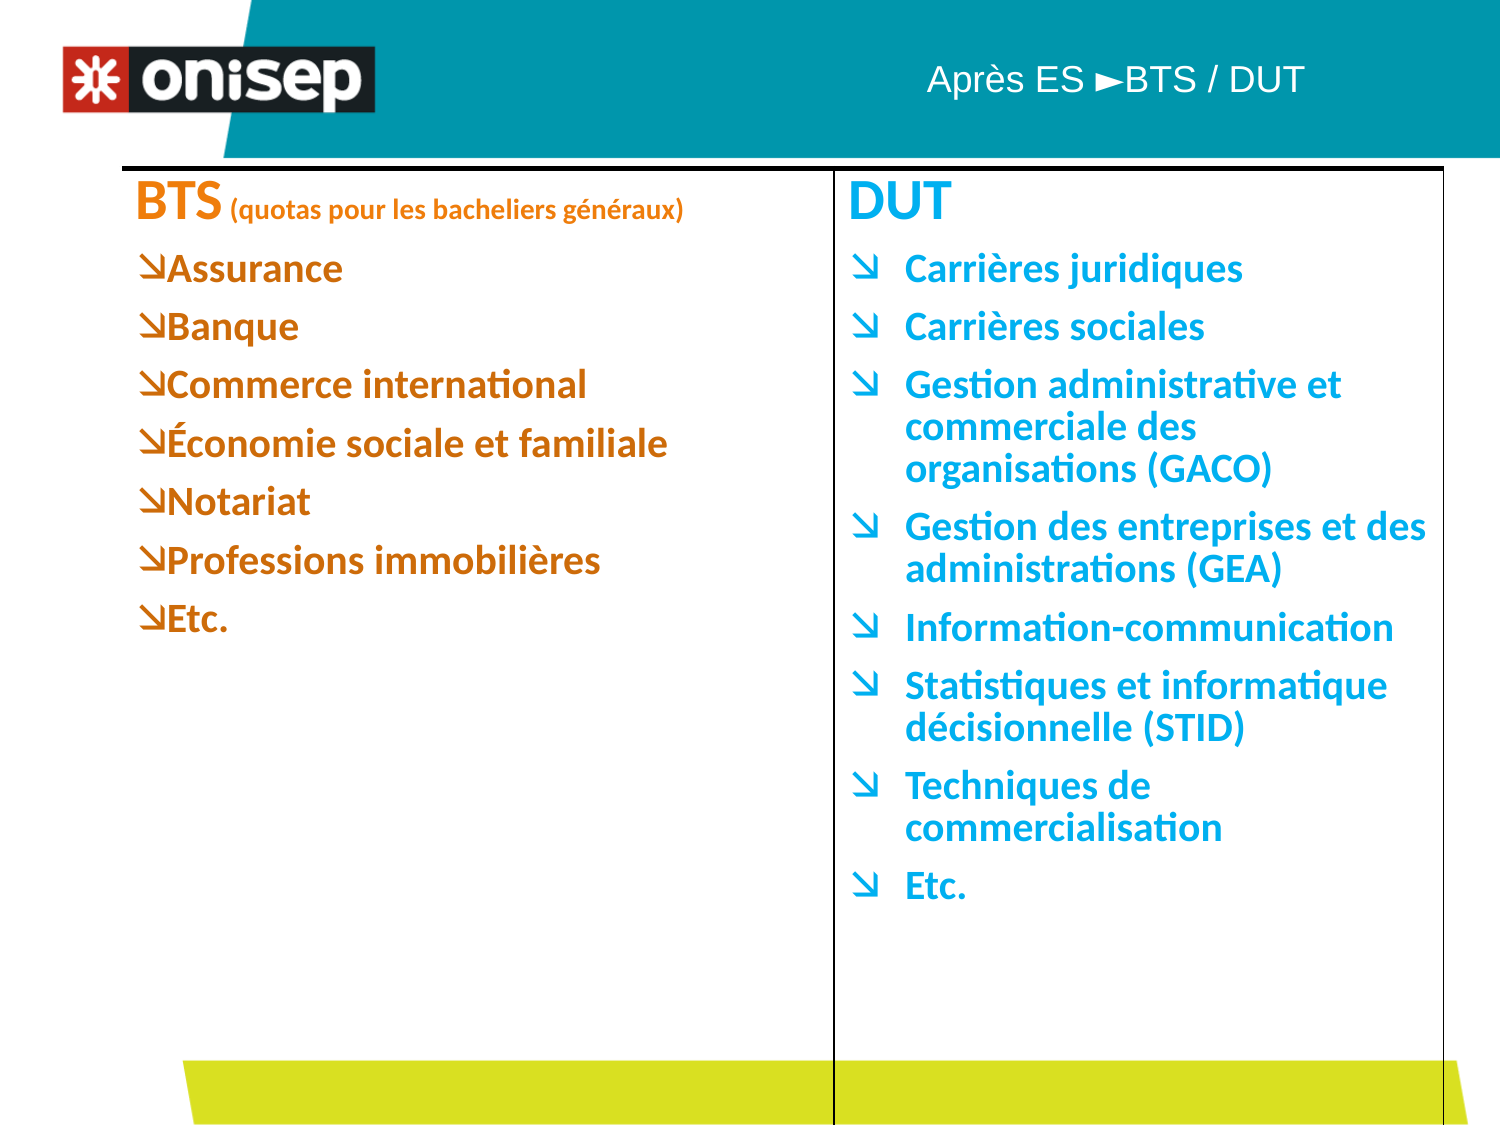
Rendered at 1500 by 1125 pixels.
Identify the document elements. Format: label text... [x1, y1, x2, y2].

text_box Après ES ►BTS / DUT [911, 47, 1321, 108]
table_header DUT Carrières juridiques Carrières sociales Gestion administrative et commerciale des organisations (GACO) Gestion des entreprises et des administrations (GEA) Information-communication Statistiques et informatique décisionnelle (STID) Techniques de commercialisation Etc. [835, 171, 1443, 1125]
table_header BTS (quotas pour les bacheliers généraux) Assurance Banque Commerce international Économie sociale et familiale Notariat Professions immobilières Etc. [122, 171, 833, 1125]
picture [0, 0, 1500, 1125]
